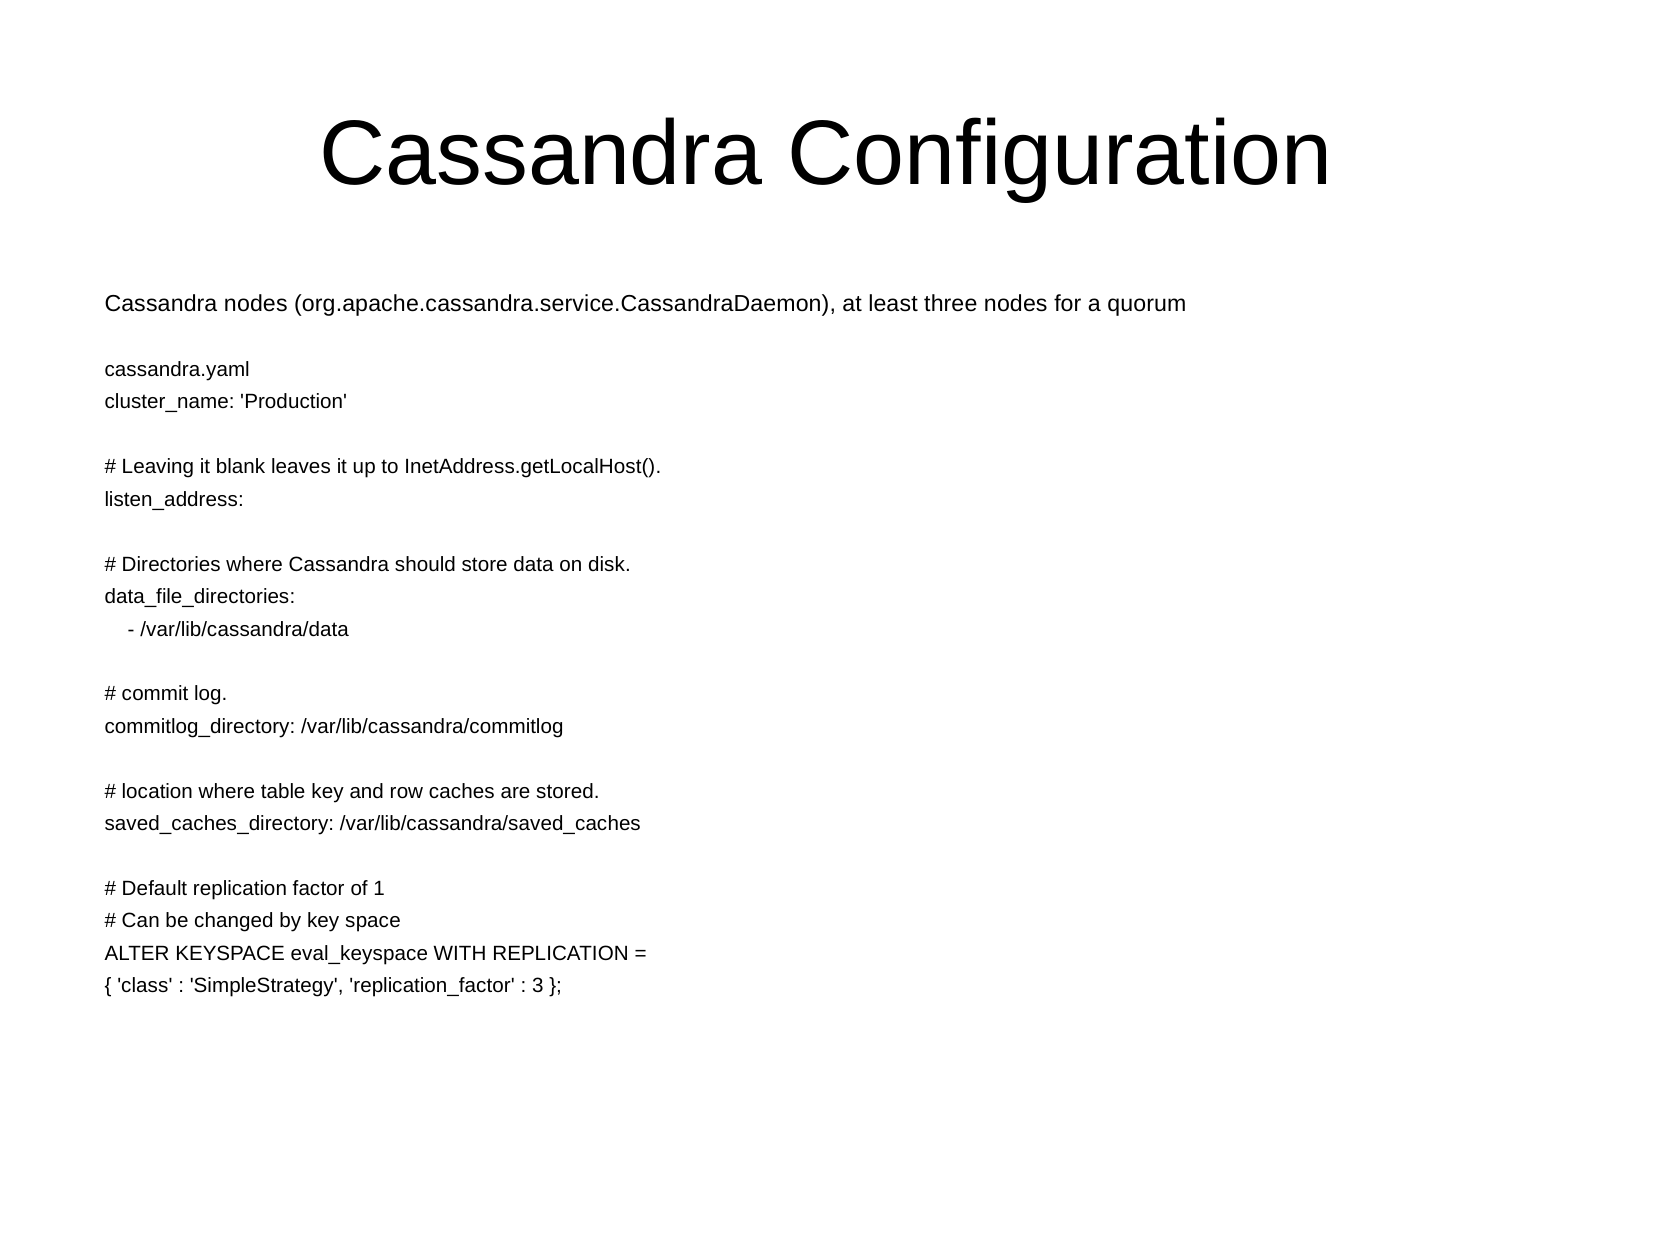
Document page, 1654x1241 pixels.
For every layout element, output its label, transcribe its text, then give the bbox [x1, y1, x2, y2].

list Cassandra nodes (org.apache.cassandra.service.CassandraDaemon), at least three nodes for a quorum cassandra.yaml cluster_name: 'Production' # Leaving it blank leaves it up to InetAddress.getLocalHost(). listen_address: # Directories where Cassandra should store data on disk. data_file_directories: - /var/lib/cassandra/data # commit log. commitlog_directory: /var/lib/cassandra/commitlog # location where table key and row caches are stored. saved_caches_directory: /var/lib/cassandra/saved_caches # Default replication factor of 1 # Can be changed by key space ALTER KEYSPACE eval_keyspace WITH REPLICATION = { 'class' : 'SimpleStrategy', 'replication_factor' : 3 }; [82, 290, 1571, 1010]
title Cassandra Configuration [82, 49, 1571, 257]
